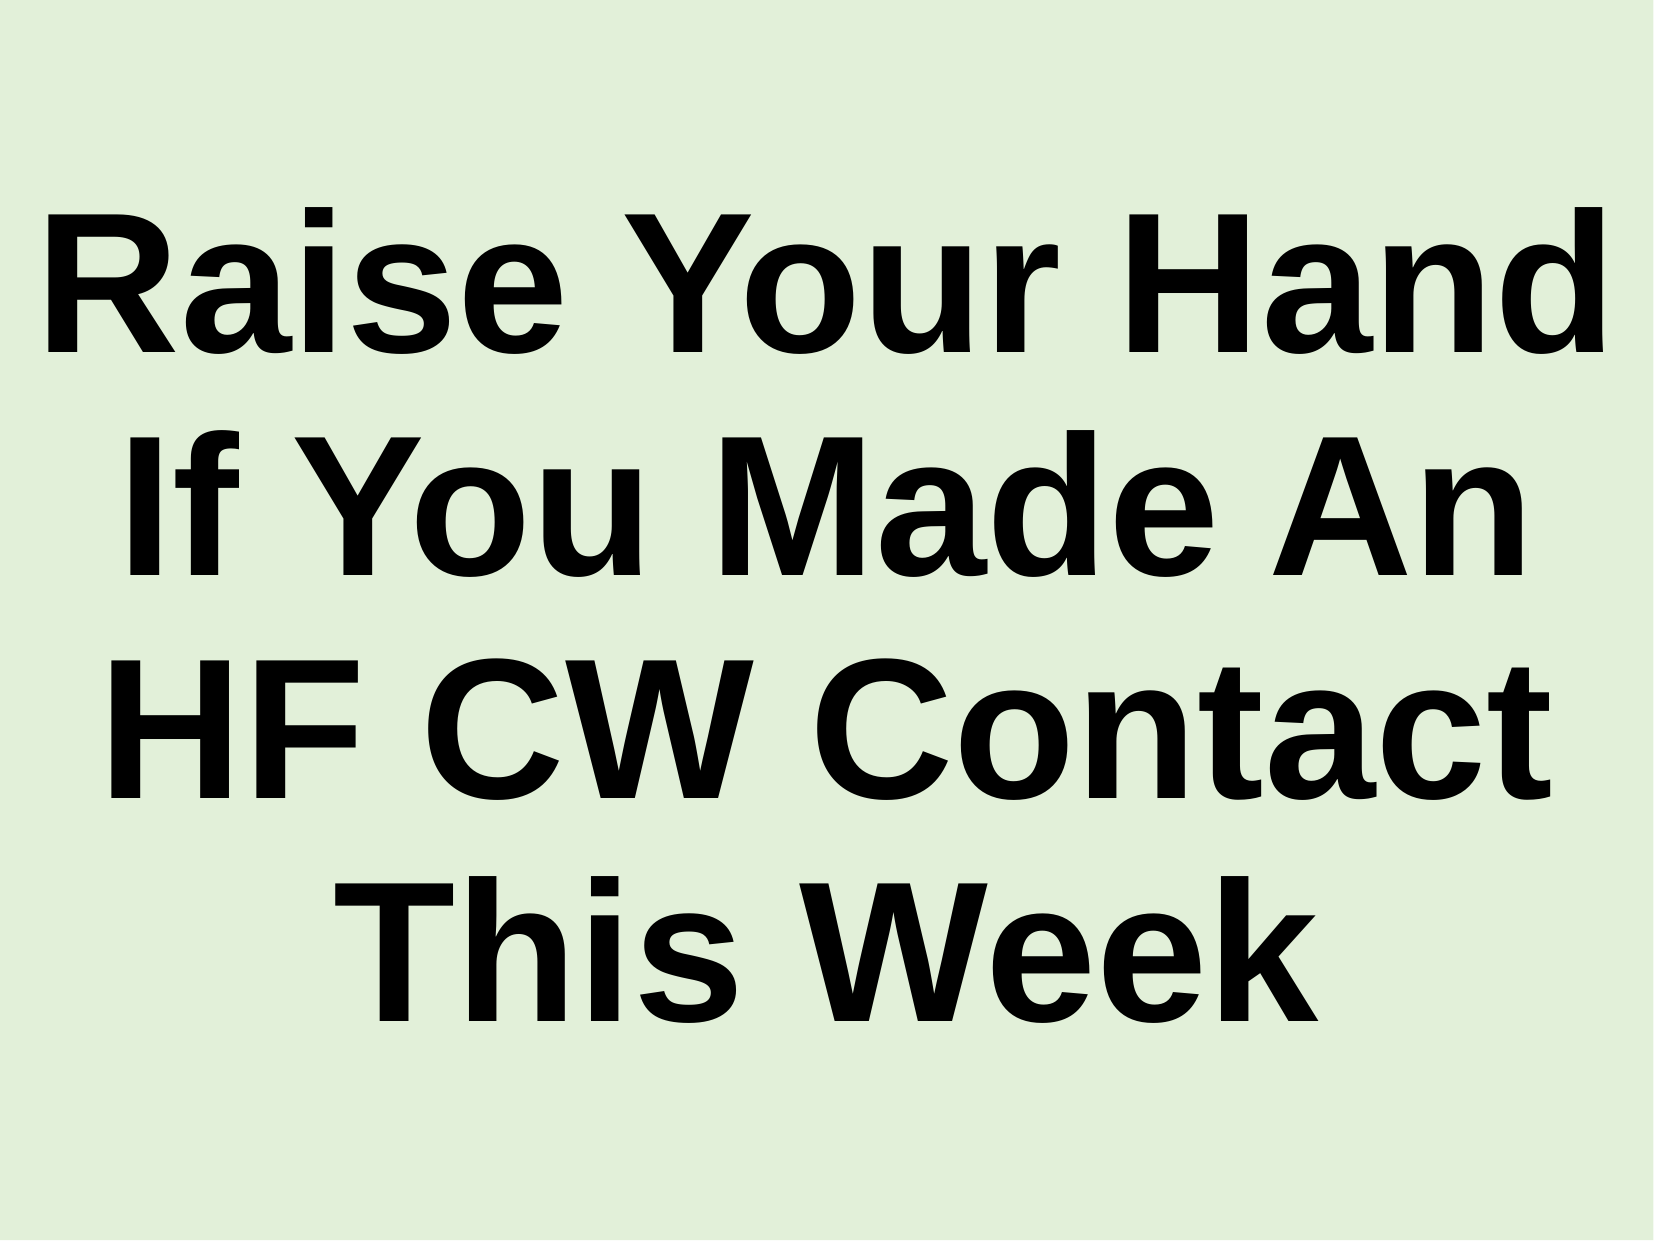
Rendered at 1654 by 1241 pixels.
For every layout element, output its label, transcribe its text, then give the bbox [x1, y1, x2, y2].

text_box Raise Your Hand If You Made An HF CW Contact This Week [0, 0, 1654, 1241]
